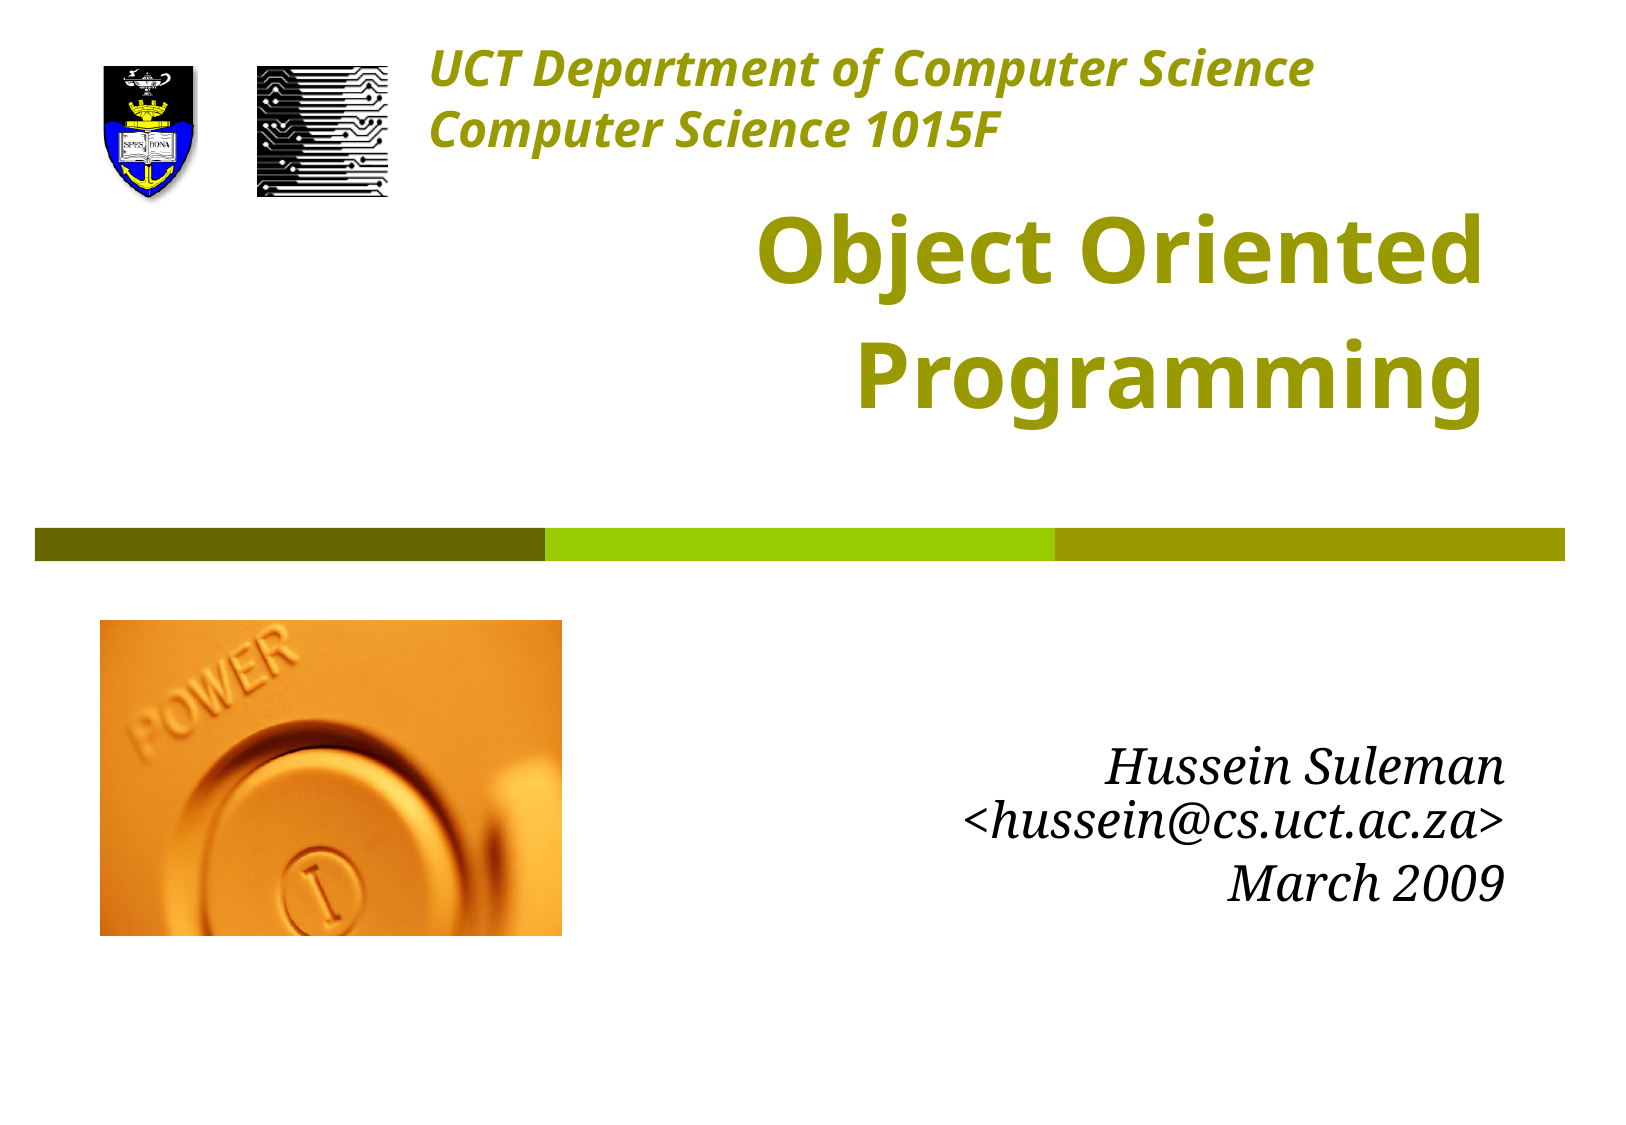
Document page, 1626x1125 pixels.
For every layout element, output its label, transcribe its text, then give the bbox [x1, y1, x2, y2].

subtitle Hussein Suleman <hussein@cs.uct.ac.za> March 2009 [679, 679, 1506, 975]
picture [103, 66, 198, 209]
picture [100, 620, 562, 936]
text_box UCT Department of Computer Science Computer Science 1015F [413, 59, 1489, 165]
title Object Oriented Programming [121, 309, 1503, 443]
picture [257, 66, 388, 197]
